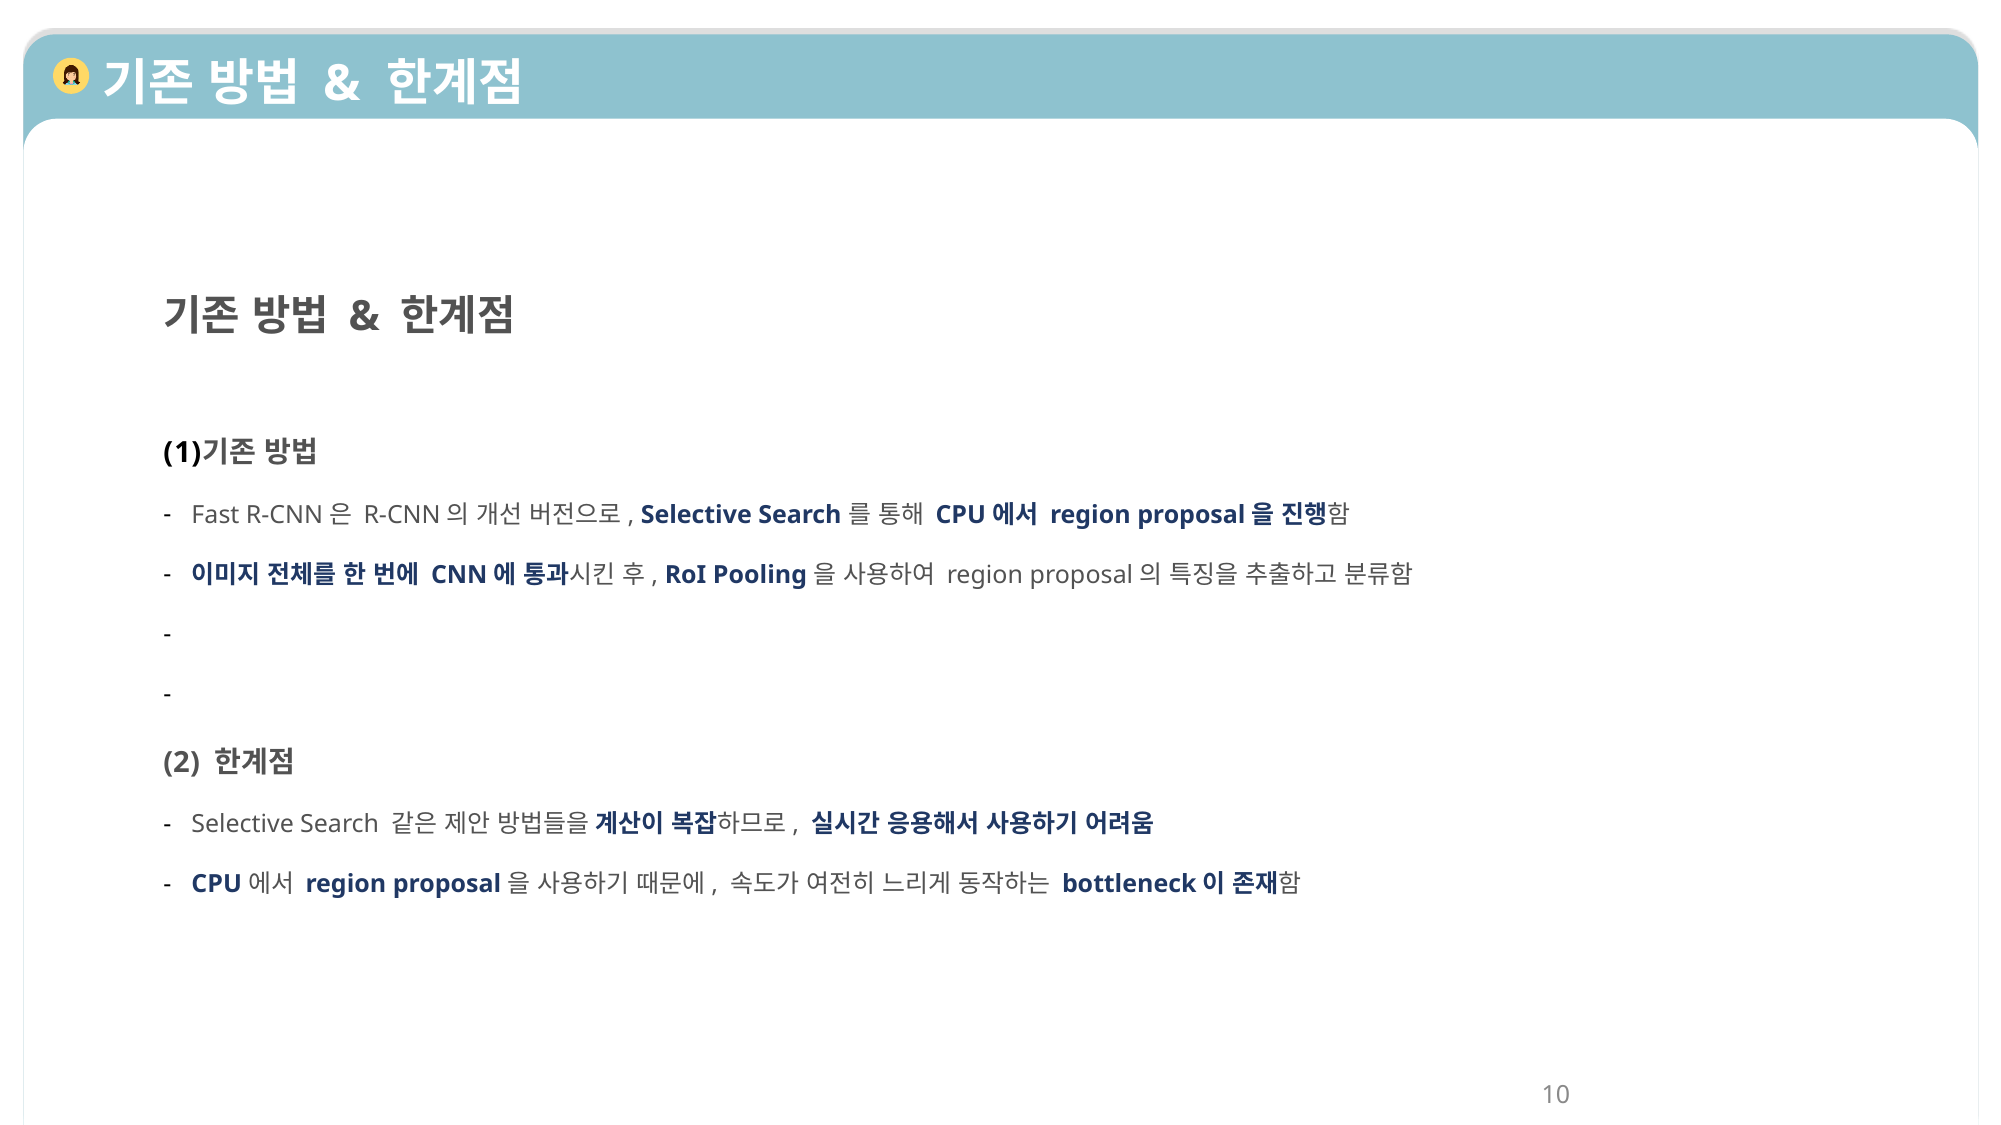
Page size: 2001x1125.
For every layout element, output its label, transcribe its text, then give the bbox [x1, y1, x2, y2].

text_box [23, 34, 1979, 1125]
picture [61, 65, 81, 85]
text_box 기존 방법 & 한계점 기존 방법 Fast R-CNN은 R-CNN의 개선 버전으로, Selective Search를 통해 CPU에서 region proposal을 진행함 이미지 전체를 한 번에 CNN에 통과시킨 후, RoI Pooling을 사용하여 region proposal의 특징을 추출하고 분류함 (2) 한계점 Selective Search 같은 제안 방법들을 계산이 복잡하므로, 실시간 응용해서 사용하기 어려움 CPU에서 region proposal을 사용하기 때문에, 속도가 여전히 느리게 동작하는 bottleneck이 존재함 [148, 231, 1942, 905]
text_box 기존 방법 & 한계점 [87, 42, 1090, 119]
